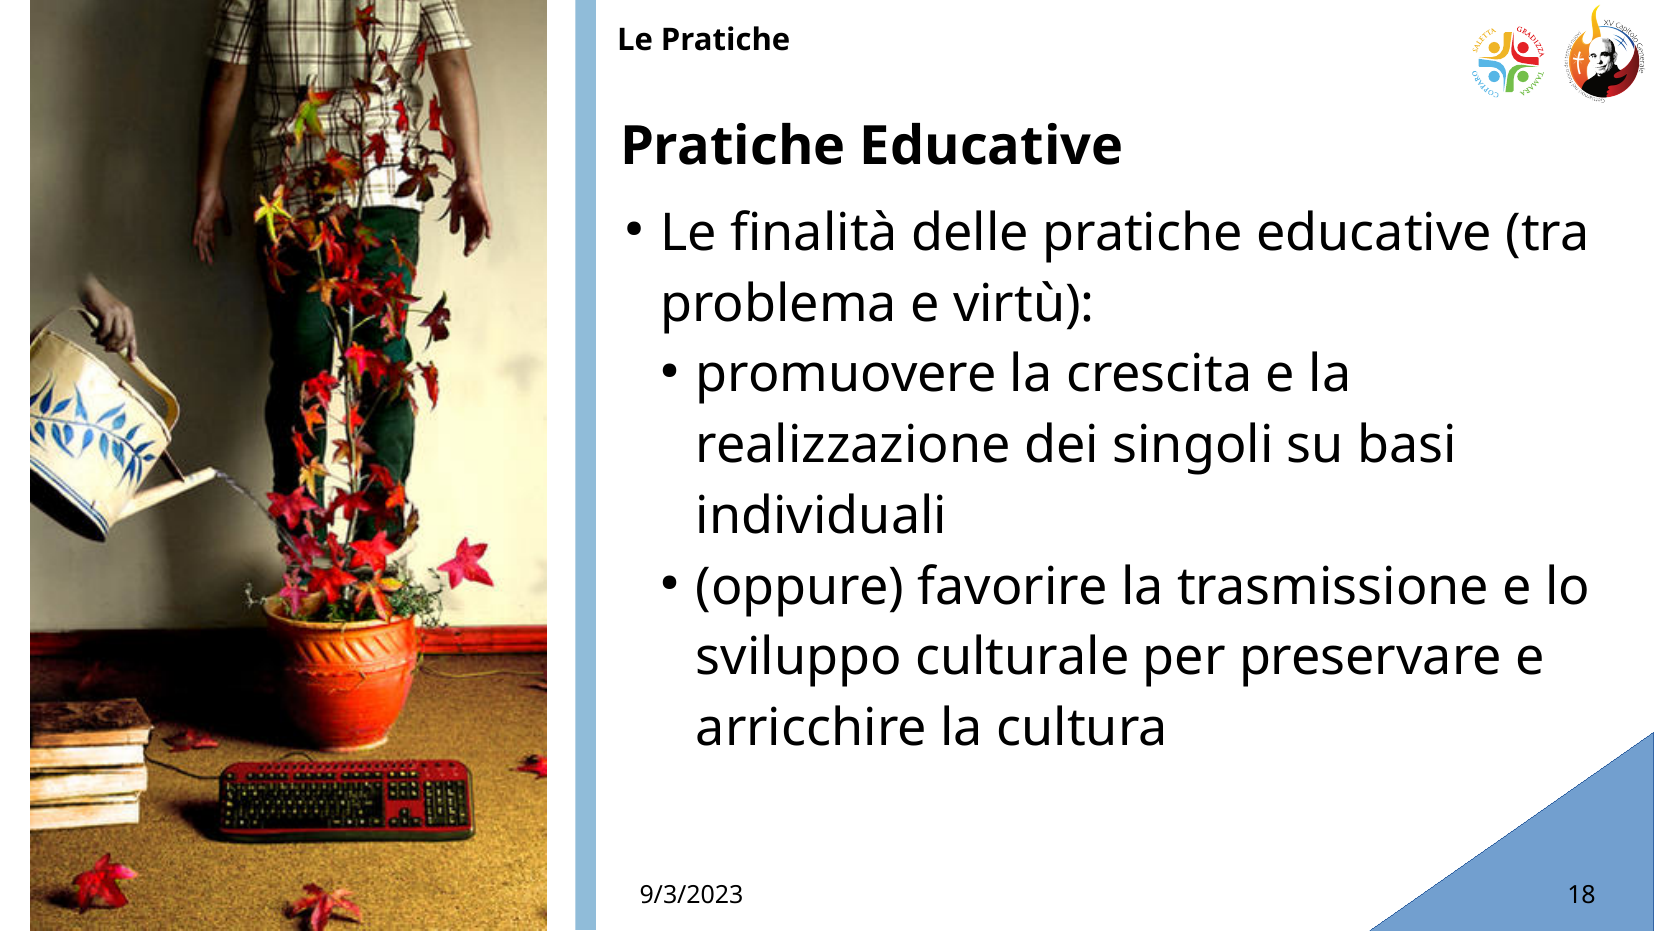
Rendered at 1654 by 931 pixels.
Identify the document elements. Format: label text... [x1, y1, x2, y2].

picture [1563, 4, 1646, 103]
text_box Le Pratiche [602, 9, 1335, 63]
picture [30, 0, 547, 931]
text_box Le finalità delle pratiche educative (tra problema e virtù): promuovere la crescita e la realizzazione dei singoli su basi individuali (oppure) favorire la trasmissione e lo sviluppo culturale per preservare e arricchire la cultura [624, 194, 1602, 891]
title Pratiche Educative [620, 106, 1617, 178]
